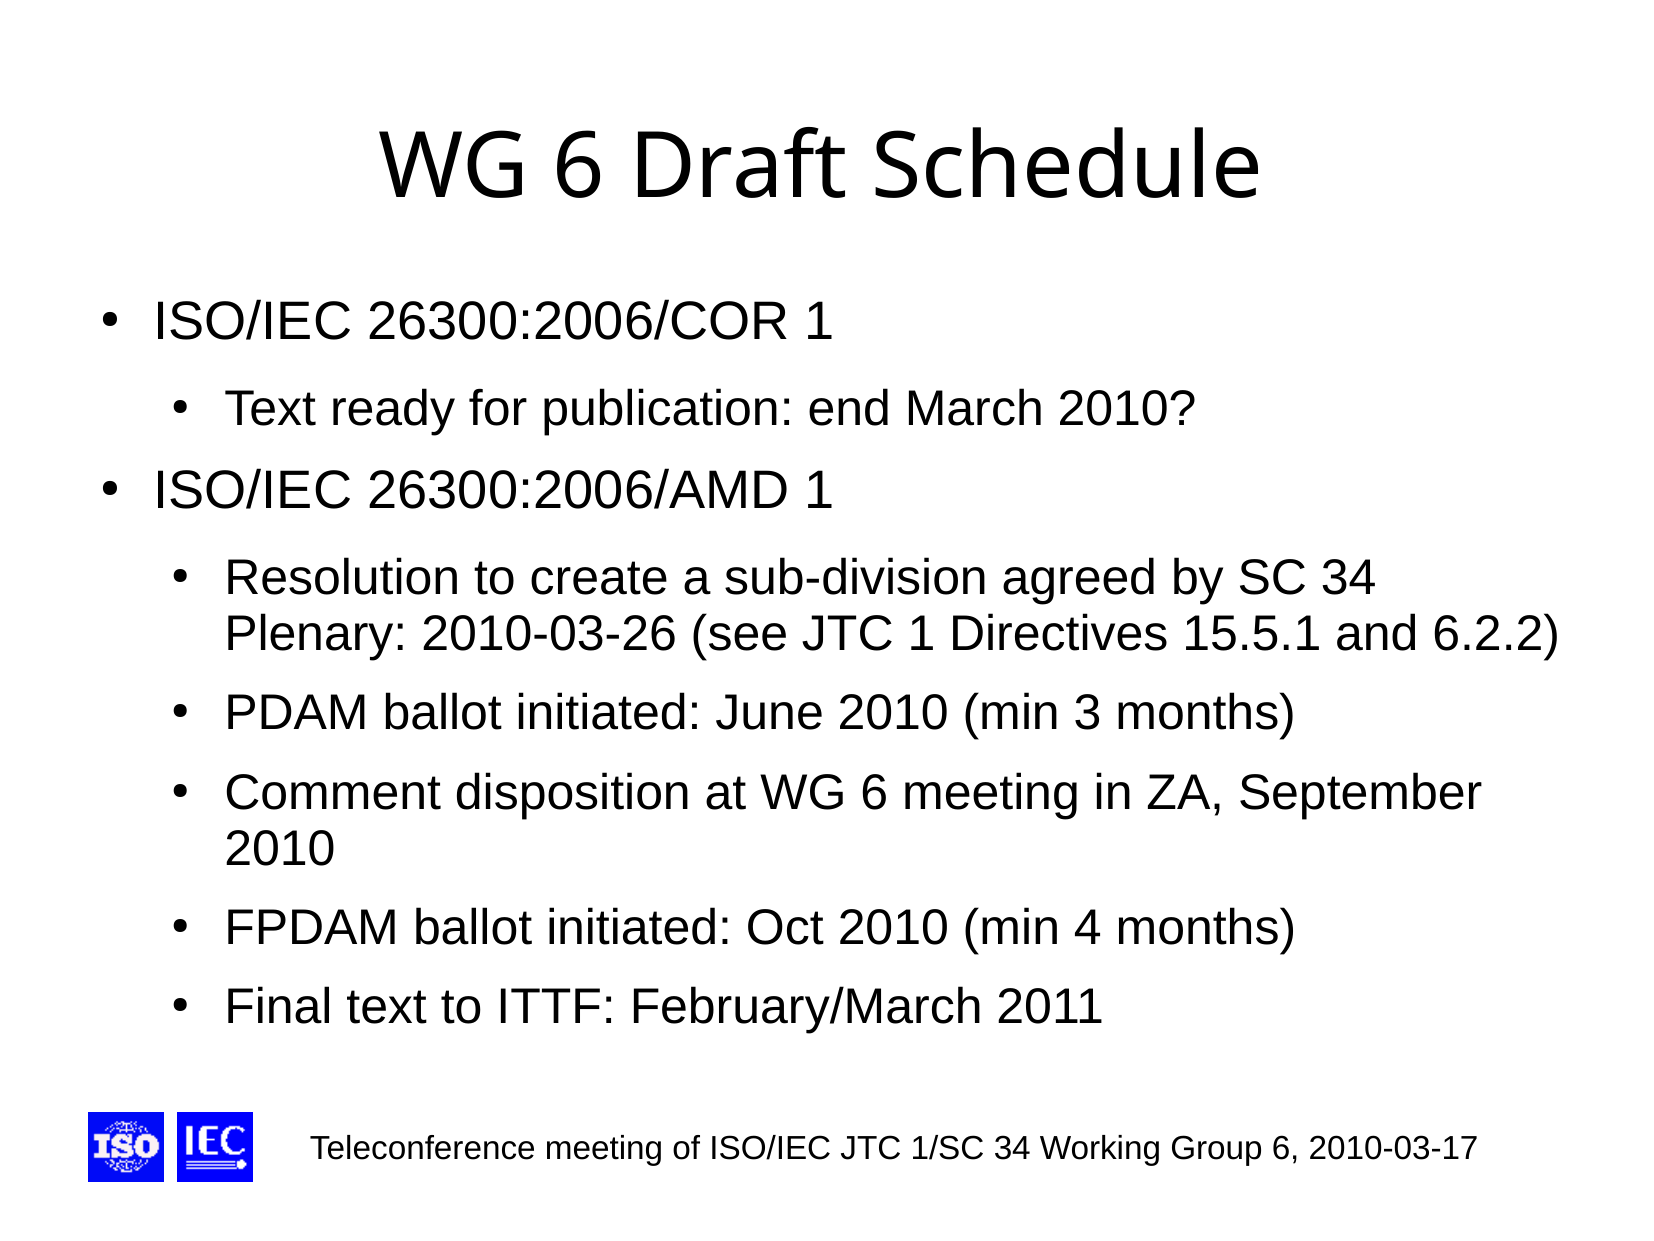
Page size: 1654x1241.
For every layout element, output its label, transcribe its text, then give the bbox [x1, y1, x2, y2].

list ISO/IEC 26300:2006/COR 1 Text ready for publication: end March 2010? ISO/IEC 26300:2006/AMD 1 Resolution to create a sub-division agreed by SC 34 Plenary: 2010-03-26 (see JTC 1 Directives 15.5.1 and 6.2.2) PDAM ballot initiated: June 2010 (min 3 months) Comment disposition at WG 6 meeting in ZA, September 2010 FPDAM ballot initiated: Oct 2010 (min 4 months) Final text to ITTF: February/March 2011 [82, 290, 1571, 1094]
picture [88, 1112, 164, 1182]
title WG 6 Draft Schedule [76, 58, 1565, 266]
picture [177, 1112, 253, 1182]
